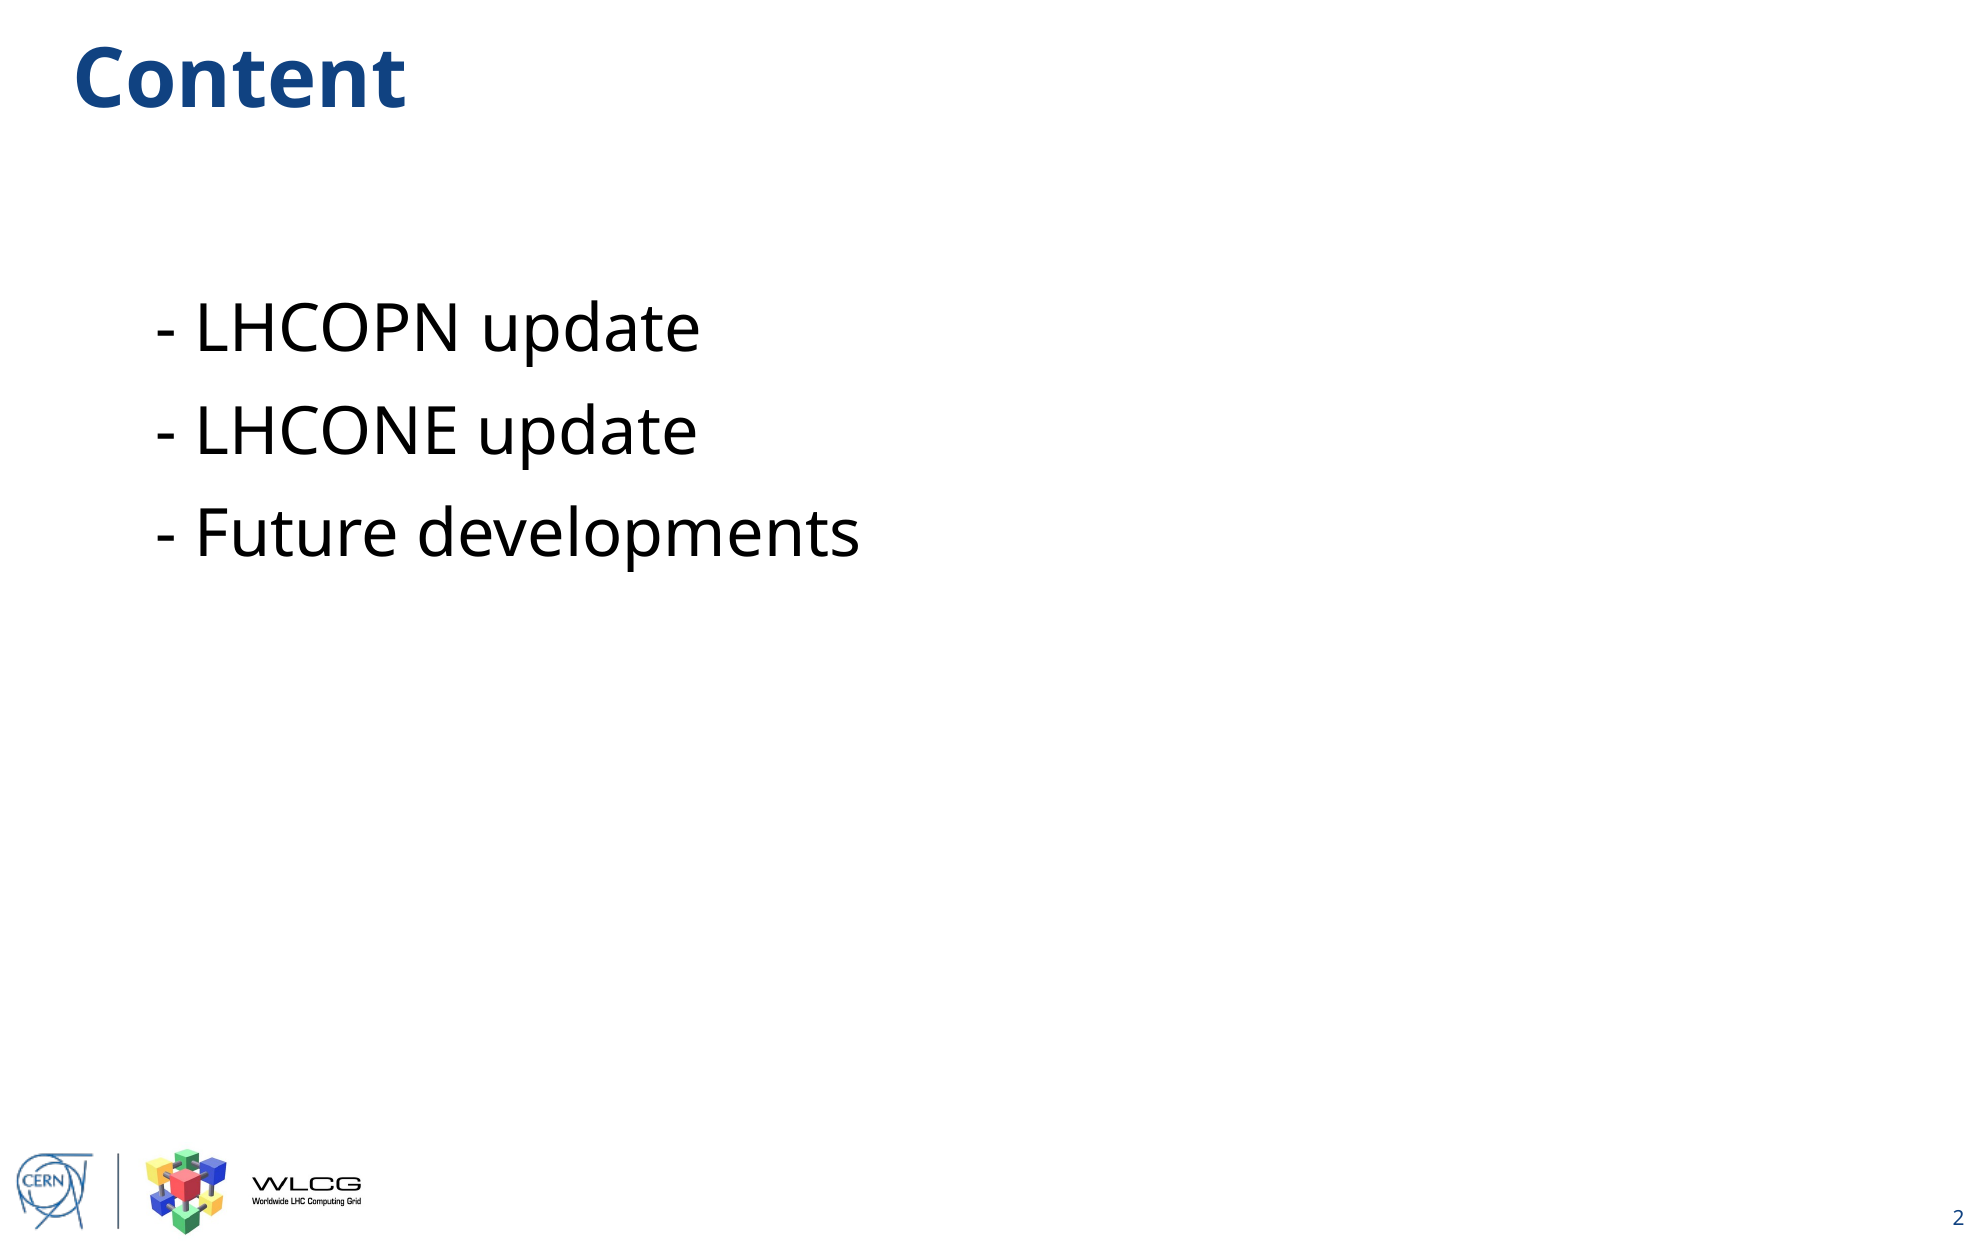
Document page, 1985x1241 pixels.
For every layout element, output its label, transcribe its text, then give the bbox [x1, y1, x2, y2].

picture [38, 1207, 55, 1215]
picture [138, 1142, 377, 1241]
title Content [72, 0, 1834, 166]
picture [16, 1188, 64, 1236]
picture [51, 1200, 64, 1215]
text_box - LHCOPN update - LHCONE update - Future developments [140, 273, 1921, 1156]
picture [19, 1188, 64, 1207]
